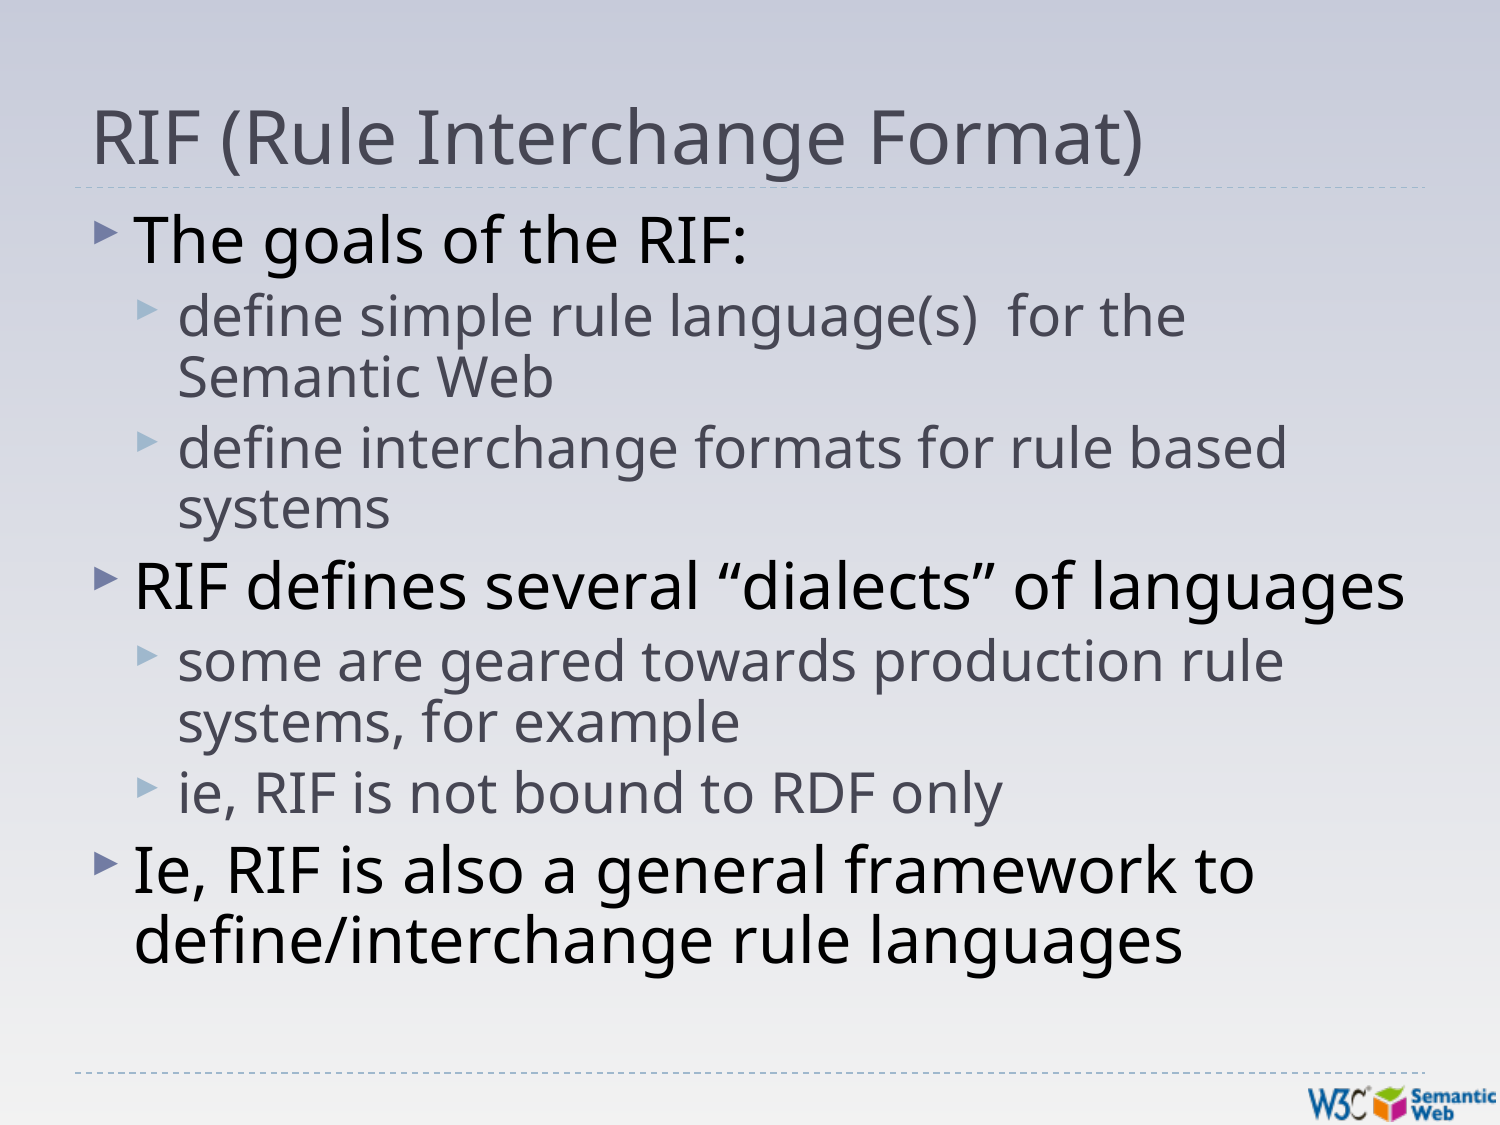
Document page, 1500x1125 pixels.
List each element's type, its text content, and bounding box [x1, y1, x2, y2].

picture [1308, 1084, 1496, 1122]
title RIF (Rule Interchange Format) [75, 24, 1426, 188]
list The goals of the RIF: define simple rule language(s) for the Semantic Web define interchange formats for rule based systems RIF defines several “dialects” of languages some are geared towards production rule systems, for example ie, RIF is not bound to RDF only Ie, RIF is also a general framework to define/interchange rule languages [75, 200, 1426, 1010]
